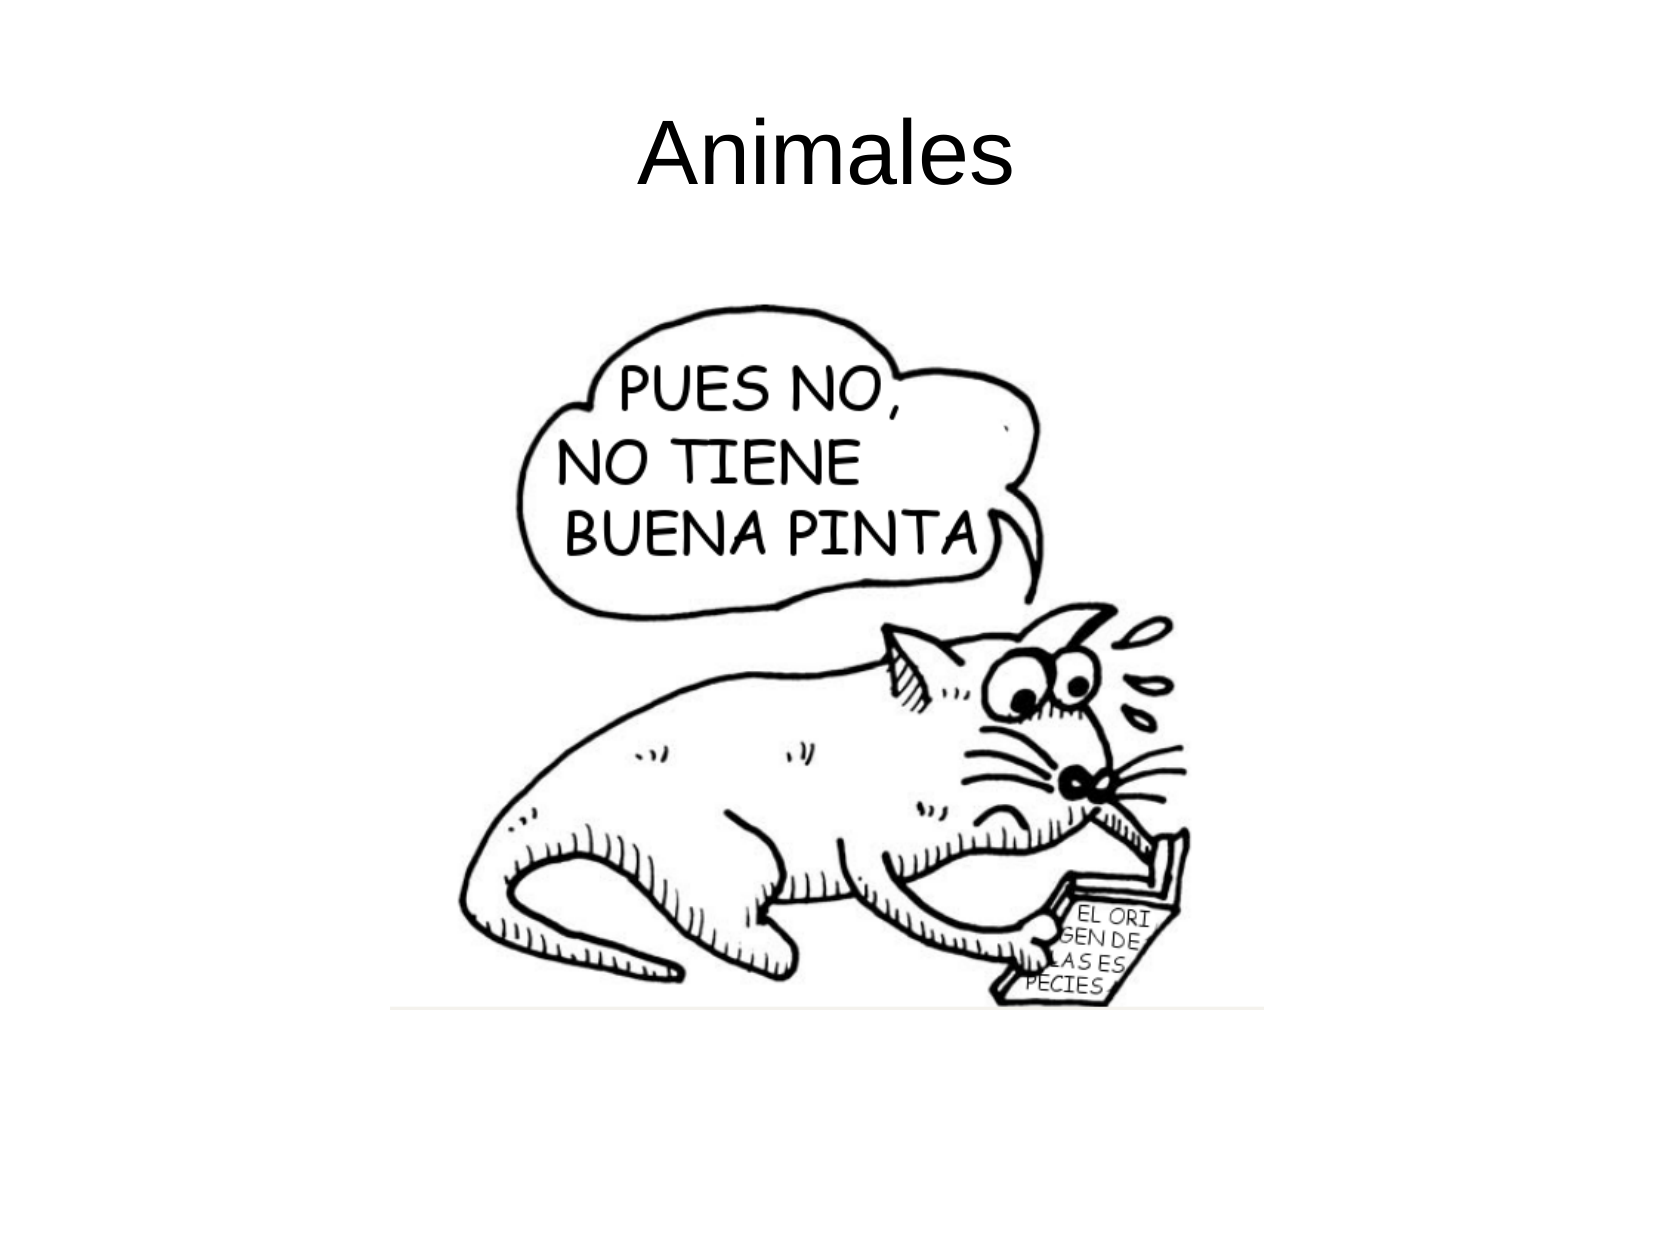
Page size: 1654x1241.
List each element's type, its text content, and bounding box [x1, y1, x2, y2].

picture [390, 290, 1264, 1010]
title Animales [82, 49, 1571, 257]
